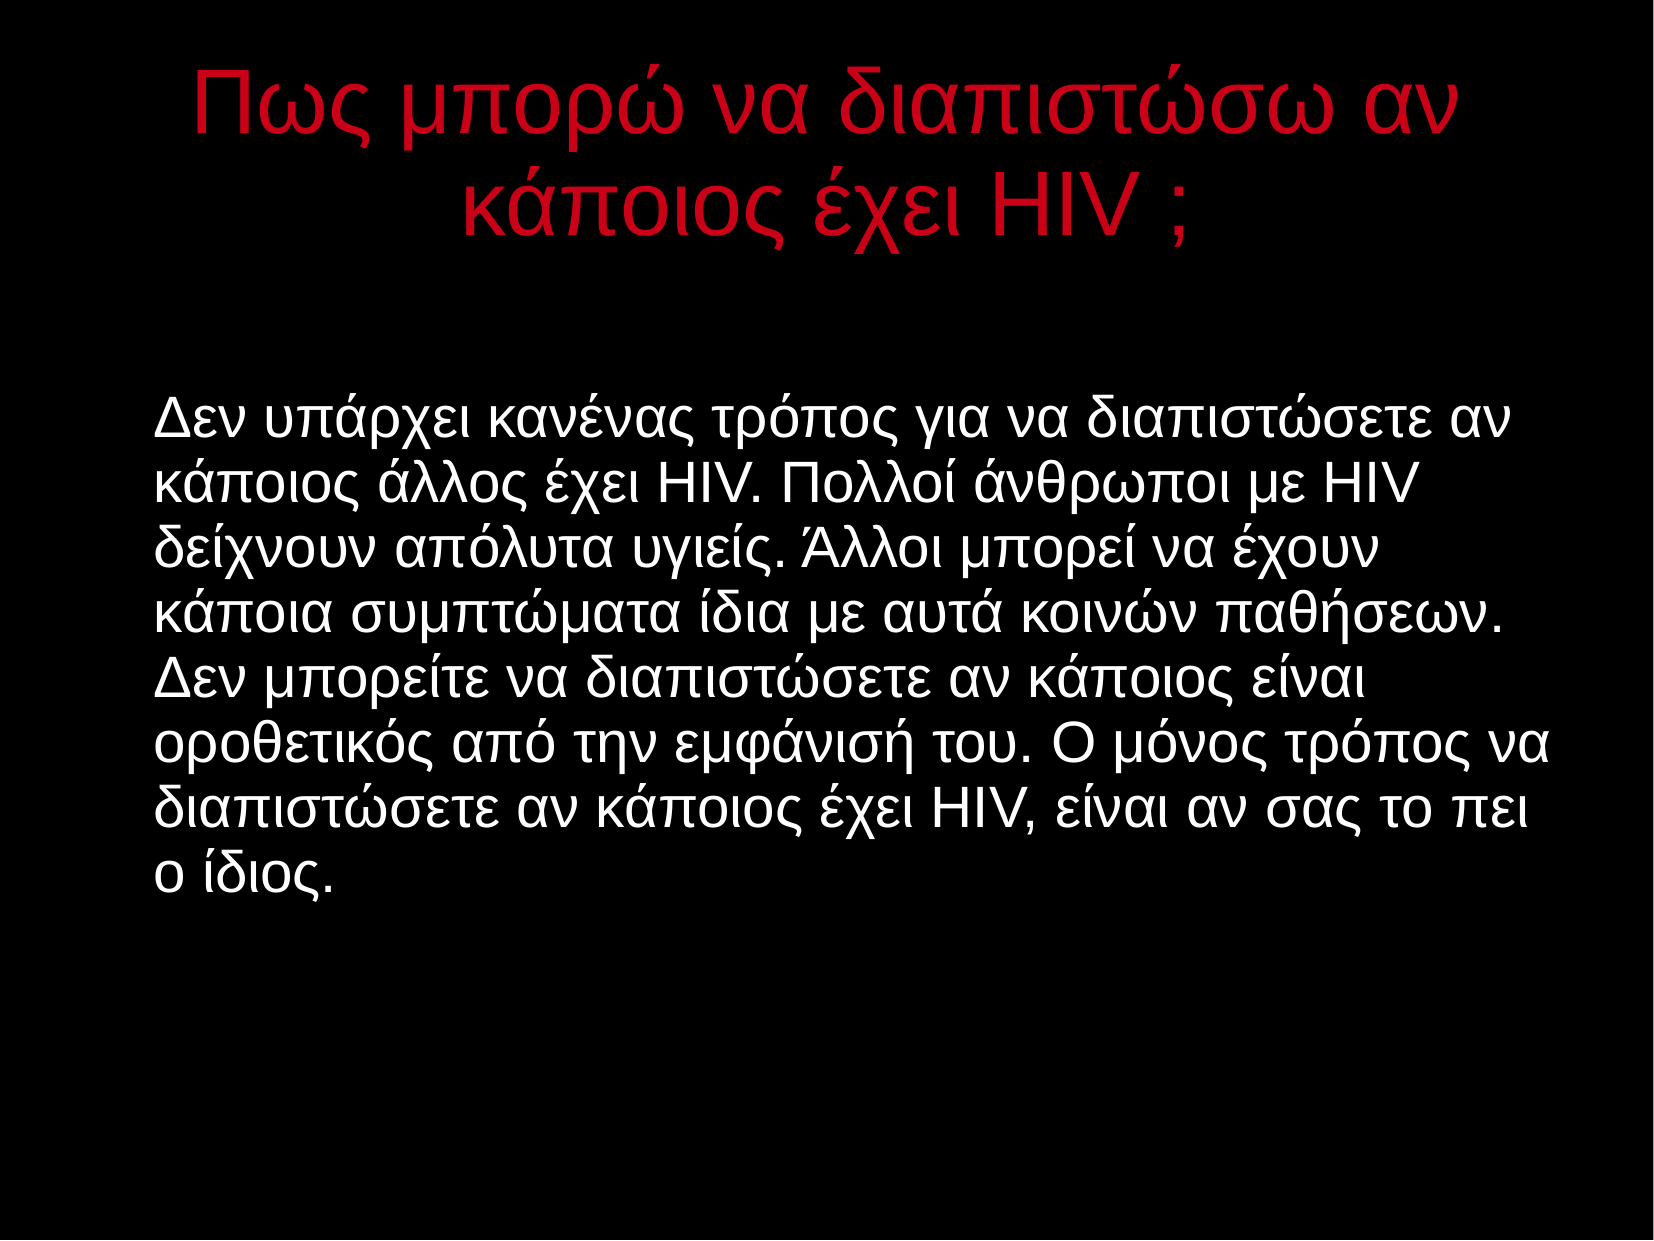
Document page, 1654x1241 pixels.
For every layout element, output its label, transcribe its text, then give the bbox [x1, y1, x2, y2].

list Δεν υπάρχει κανένας τρόπος για να διαπιστώσετε αν κάποιος άλλος έχει HIV. Πολλοί άνθρωποι με HIV δείχνουν απόλυτα υγιείς. Άλλοι μπορεί να έχουν κάποια συμπτώματα ίδια με αυτά κοινών παθήσεων. Δεν μπορείτε να διαπιστώσετε αν κάποιος είναι οροθετικός από την εμφάνισή του. Ο μόνος τρόπος να διαπιστώσετε αν κάποιος έχει HIV, είναι αν σας το πει ο ίδιος. [82, 290, 1571, 1109]
title Πως μπορώ να διαπιστώσω αν κάποιος έχει HIV ; [82, 49, 1571, 257]
